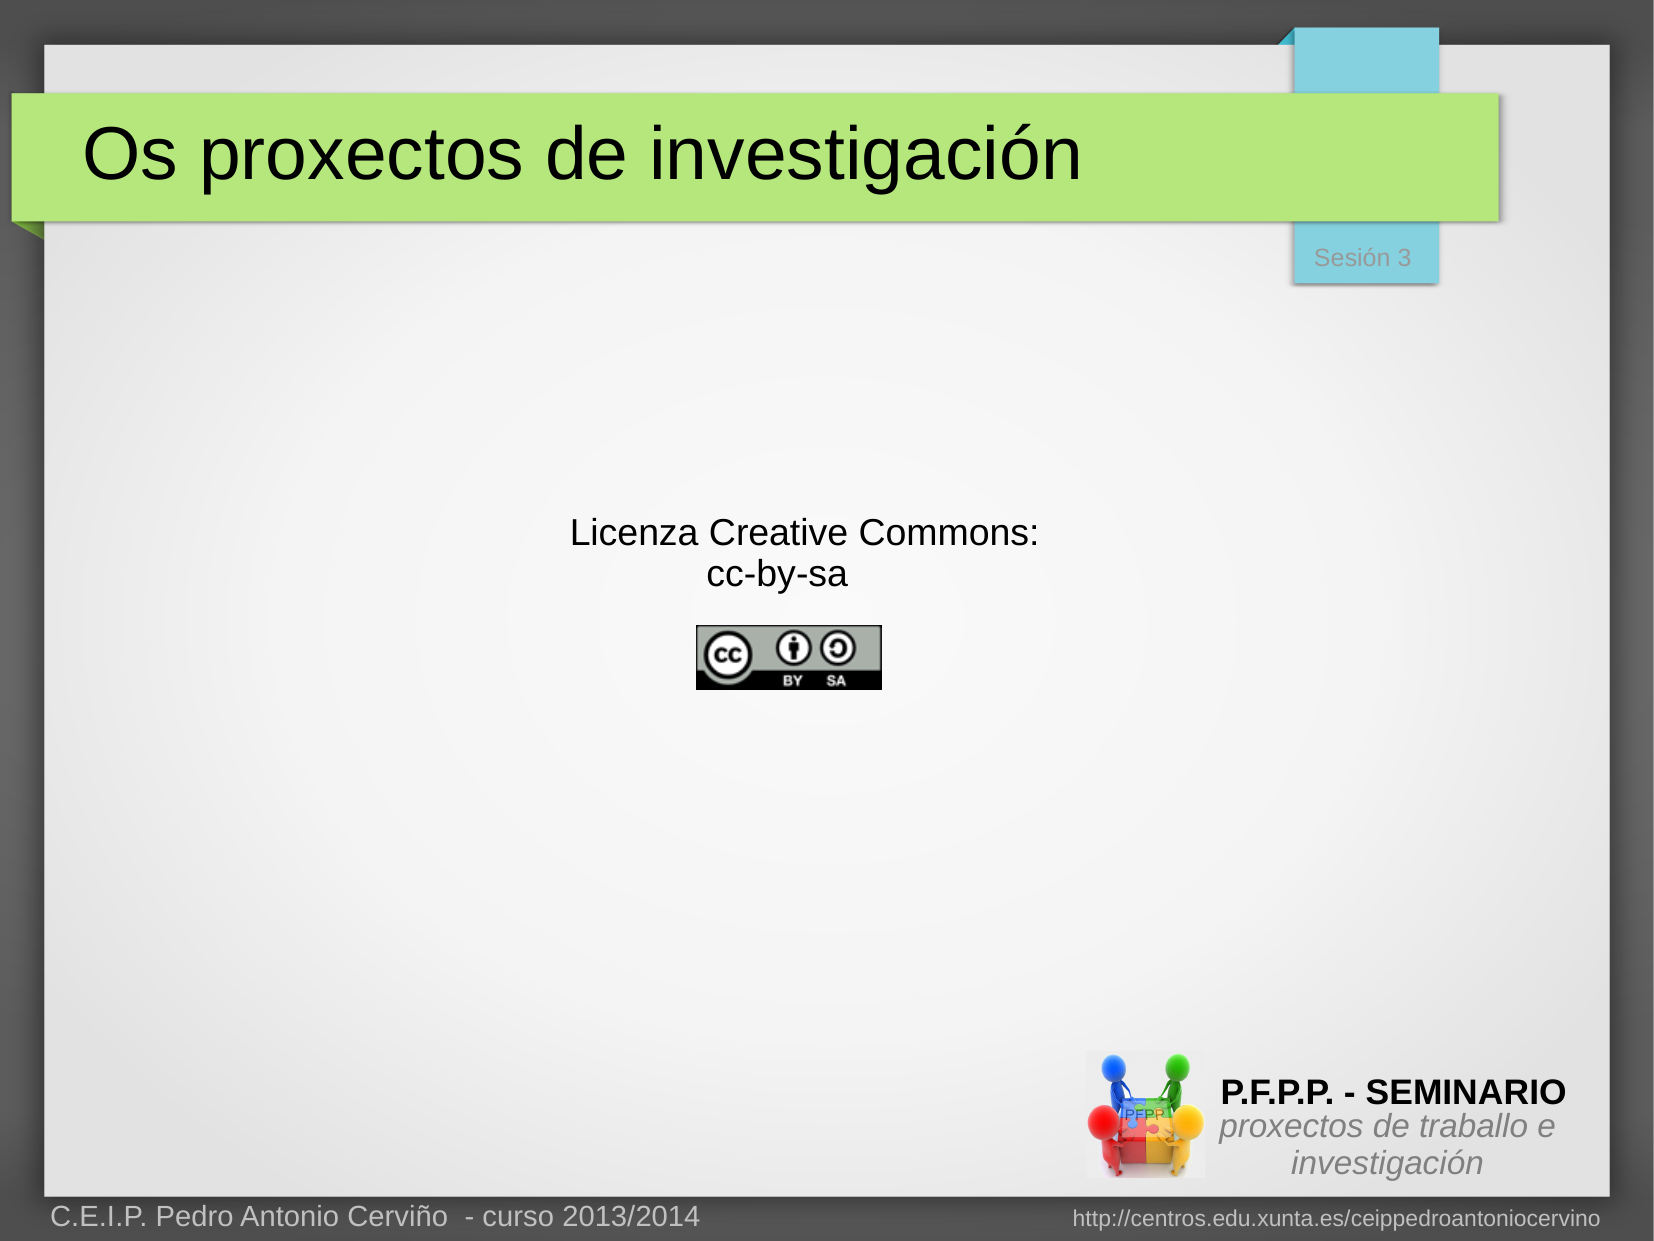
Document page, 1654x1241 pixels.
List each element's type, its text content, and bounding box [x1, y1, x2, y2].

picture [0, 0, 1654, 1241]
text_box Licenza Creative Commons: cc-by-sa [555, 503, 1323, 645]
text_box C.E.I.P. Pedro Antonio Cerviño - curso 2013/2014 http://centros.edu.xunta.es/ceippedroantoniocervino [35, 1192, 1630, 1241]
title Os proxectos de investigación [82, 94, 1264, 213]
text_box Sesión 3 [1299, 236, 1430, 280]
text_box proxectos de traballo e investigación [1192, 1106, 1583, 1182]
subtitle P.F.P.P. - SEMINARIO [1205, 1062, 1630, 1123]
